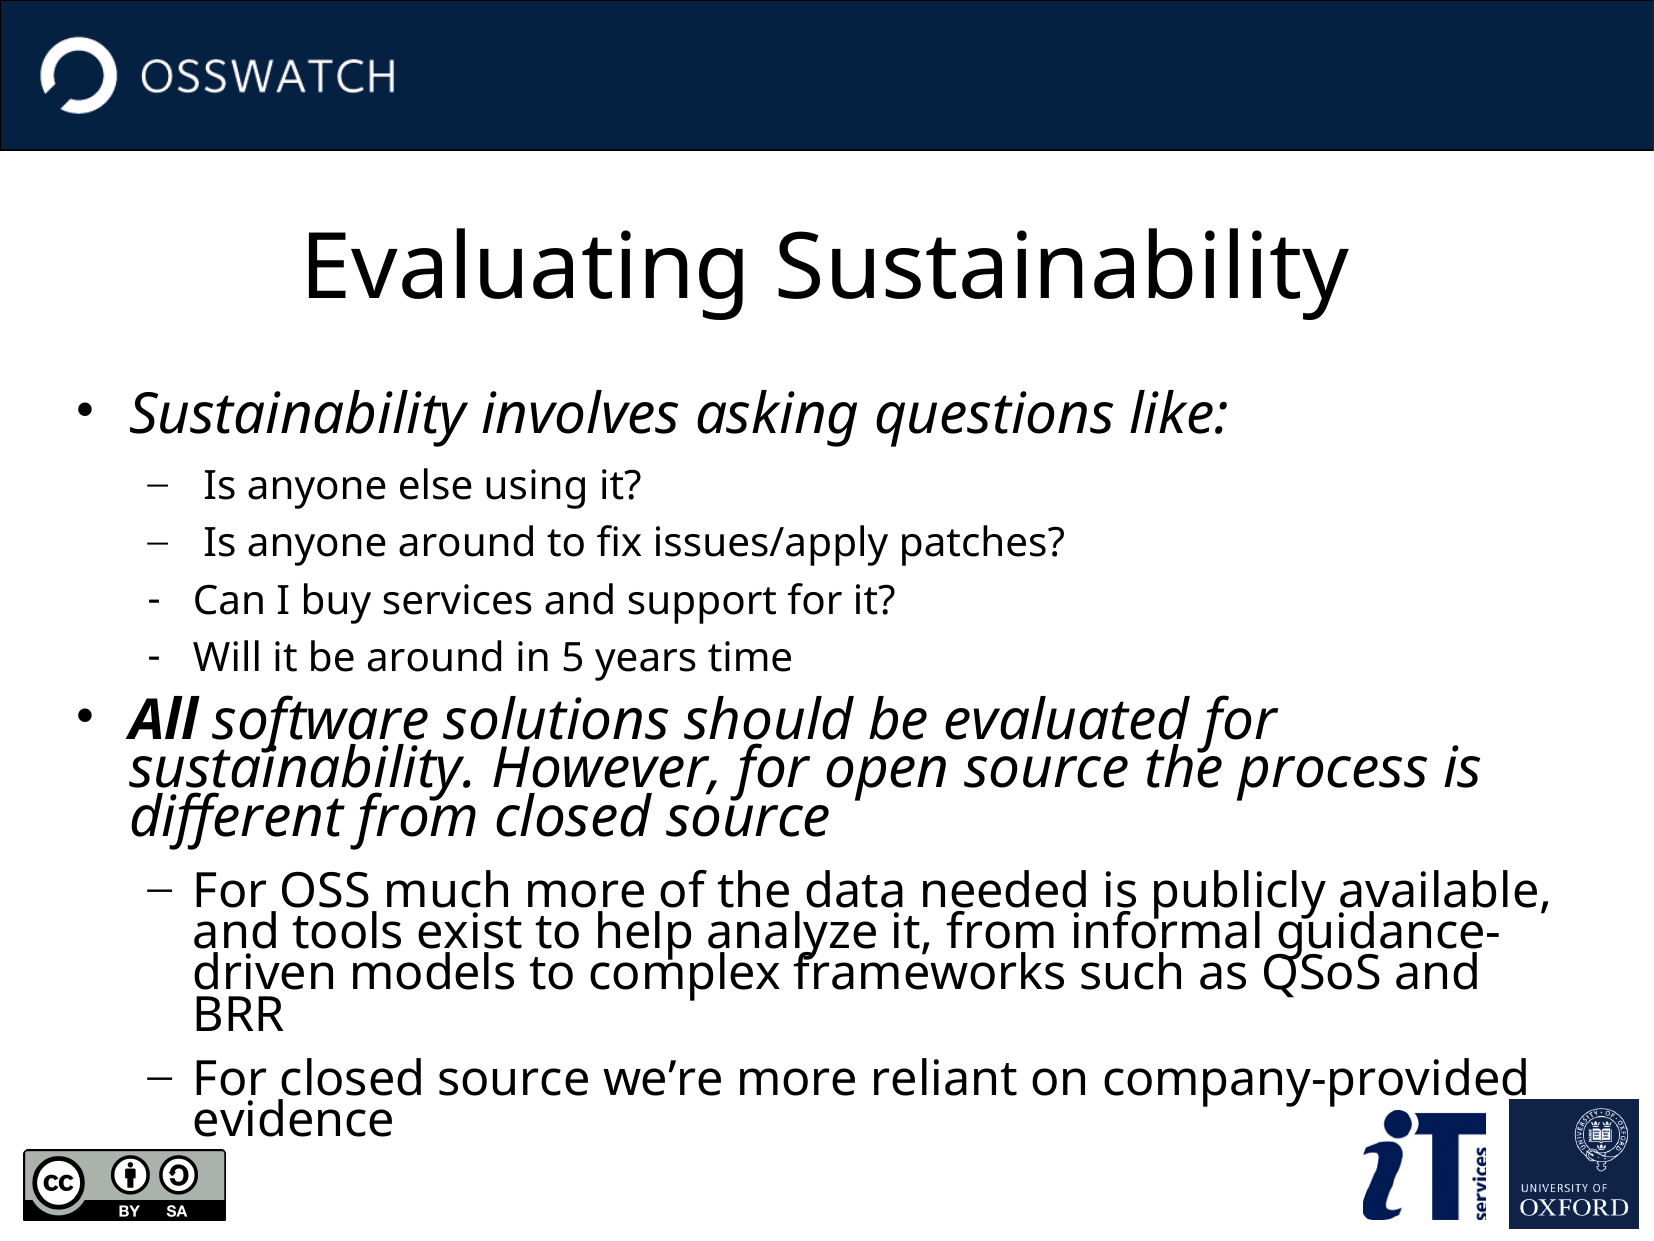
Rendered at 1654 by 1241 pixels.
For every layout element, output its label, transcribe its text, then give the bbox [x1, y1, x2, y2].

picture [12, 12, 426, 141]
list Sustainability involves asking questions like: Is anyone else using it? Is anyone around to fix issues/apply patches? Can I buy services and support for it? Will it be around in 5 years time All software solutions should be evaluated for sustainability. However, for open source the process is different from closed source For OSS much more of the data needed is publicly available, and tools exist to help analyze it, from informal guidance-driven models to complex frameworks such as QSoS and BRR For closed source we’re more reliant on company-provided evidence [74, 395, 1562, 1150]
picture [1509, 1099, 1639, 1229]
picture [23, 1149, 226, 1221]
title Evaluating Sustainability [82, 169, 1569, 375]
picture [1363, 1150, 1486, 1220]
